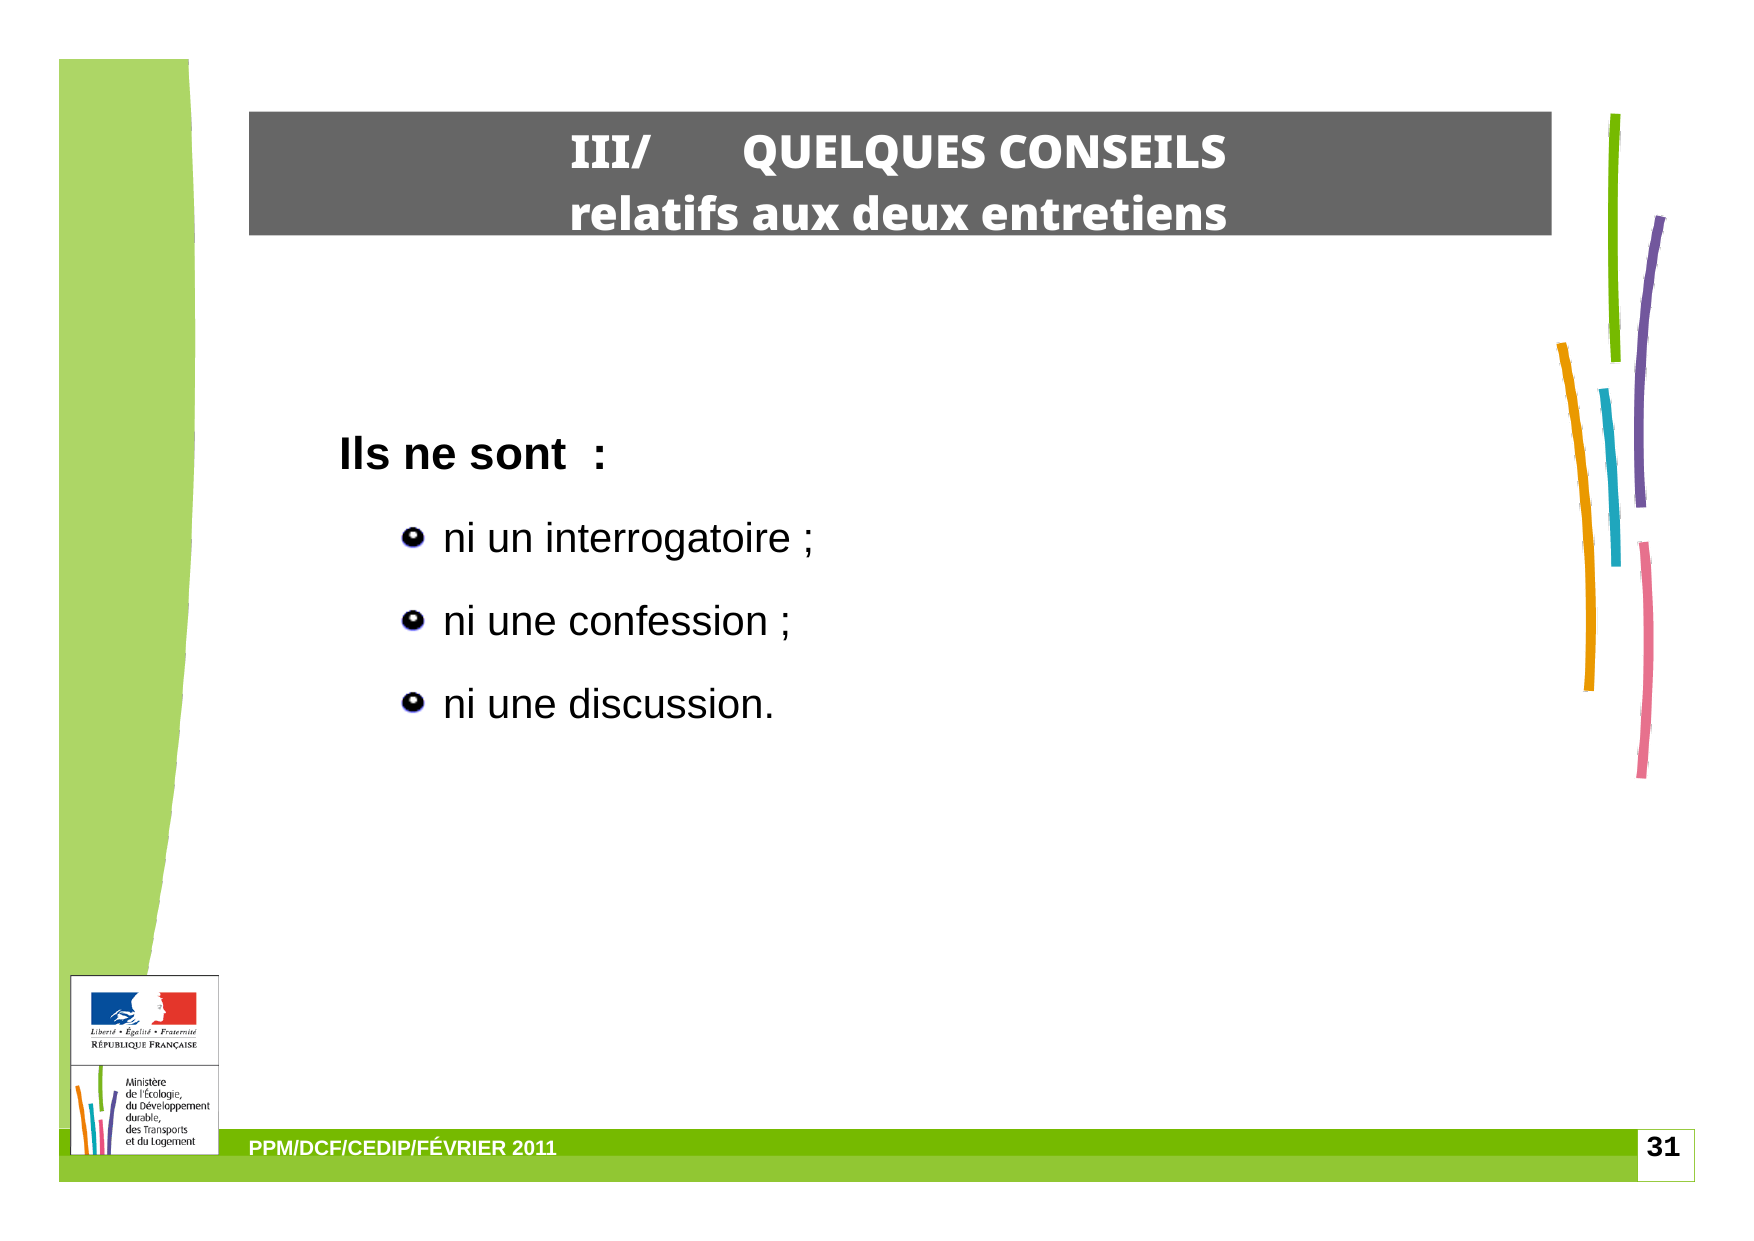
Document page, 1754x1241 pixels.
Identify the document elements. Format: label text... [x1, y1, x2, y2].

picture [59, 59, 1695, 1182]
text_box Ils ne sont : ni un interrogatoire ; ni une confession ; ni une discussion. [325, 420, 1486, 736]
text_box PPM/DCF/CEDIP/FÉVRIER 2011 [233, 1129, 592, 1169]
text_box III/ QUELQUES CONSEILS relatifs aux deux entretiens [247, 111, 1551, 256]
